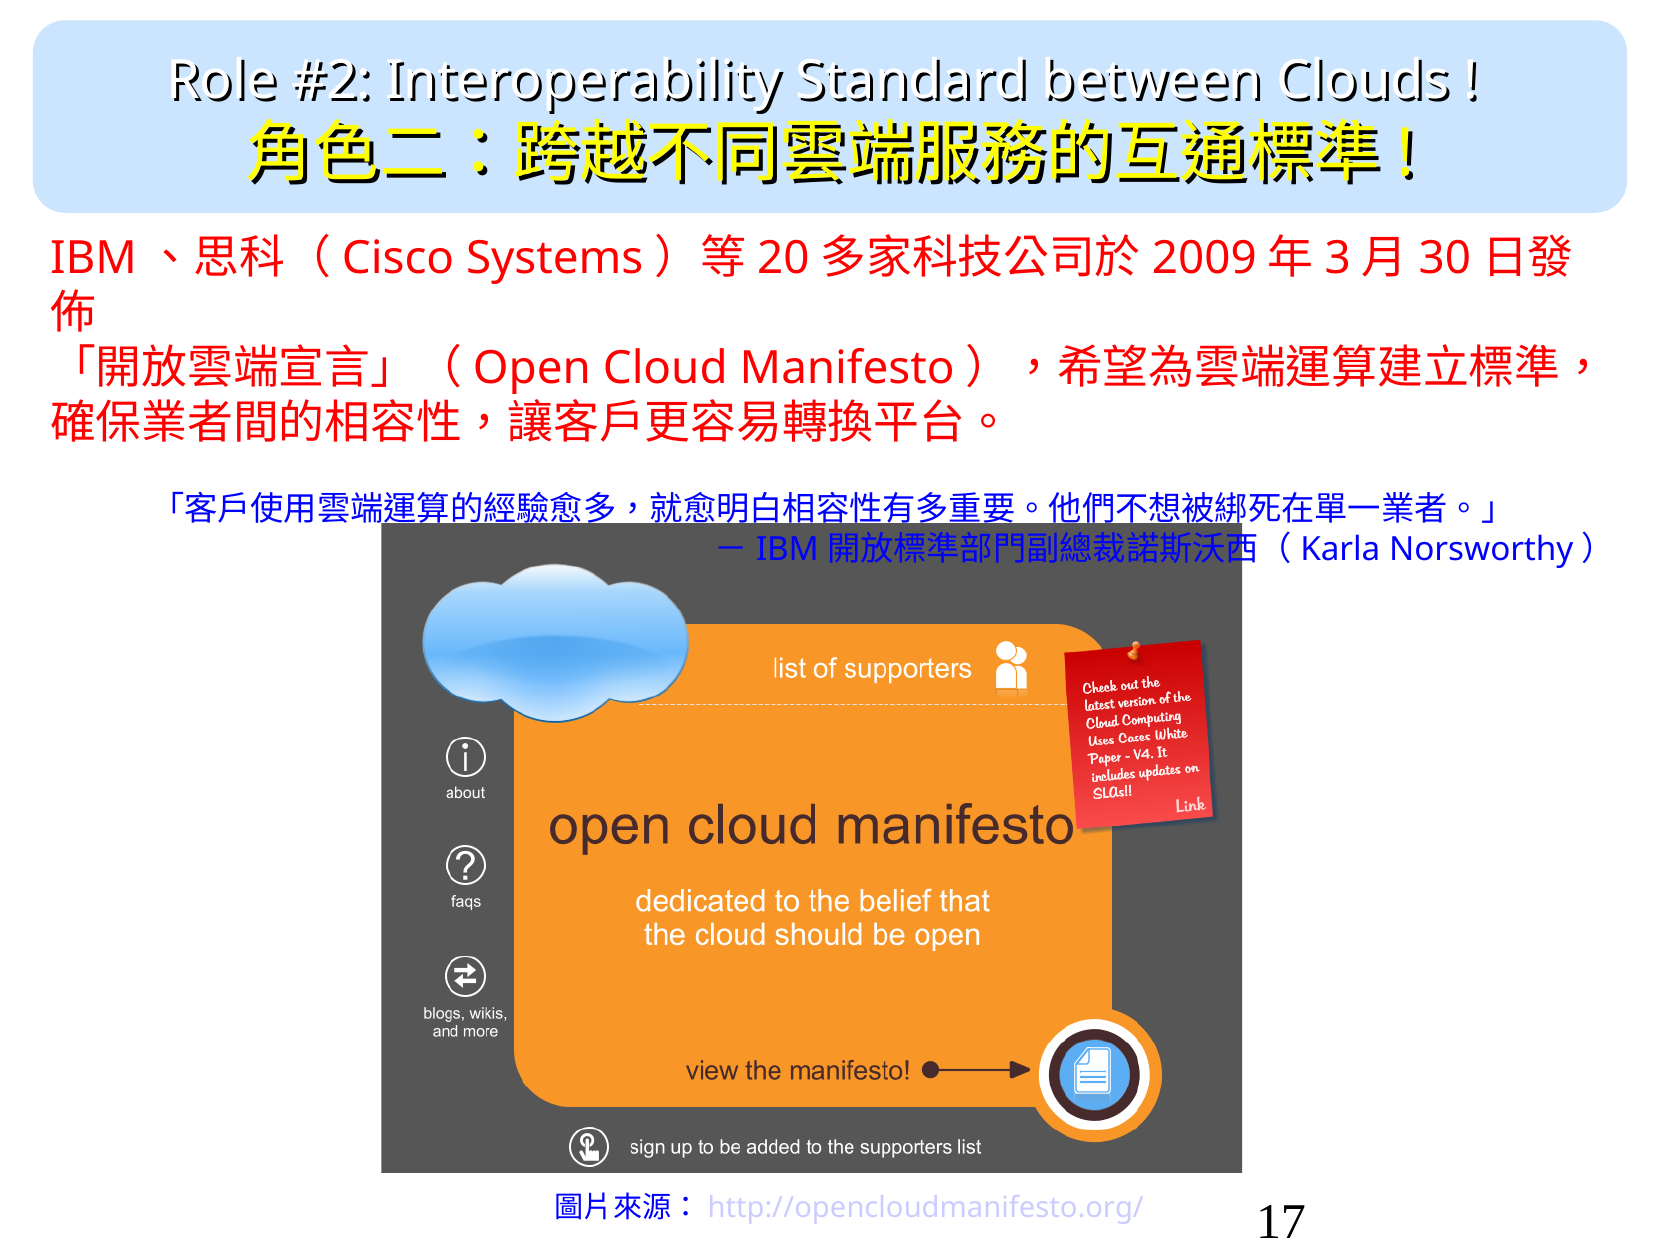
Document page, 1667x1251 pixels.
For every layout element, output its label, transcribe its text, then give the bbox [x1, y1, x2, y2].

text_box Role #2: Interoperability Standard between Clouds ! 角色二：跨越不同雲端服務的互通標準! [32, 20, 1628, 213]
picture [381, 523, 1243, 1173]
picture [1231, 544, 1237, 552]
text_box IBM、思科（Cisco Systems）等20多家科技公司於2009年3月30日發佈 「開放雲端宣言」（Open Cloud Manifesto），希望為雲端運算建立標準， 確保業者間的相容性，讓客戶更容易轉換平台。 「客戶使用雲端運算的經驗愈多，就愈明白相容性有多重要。他們不想被綁死在單一業者。」 －IBM開放標準部門副總裁諾斯沃西（Karla Norsworthy） [35, 219, 1630, 405]
text_box 圖片來源：http://opencloudmanifesto.org/ [397, 1180, 1302, 1231]
picture [1231, 544, 1243, 558]
